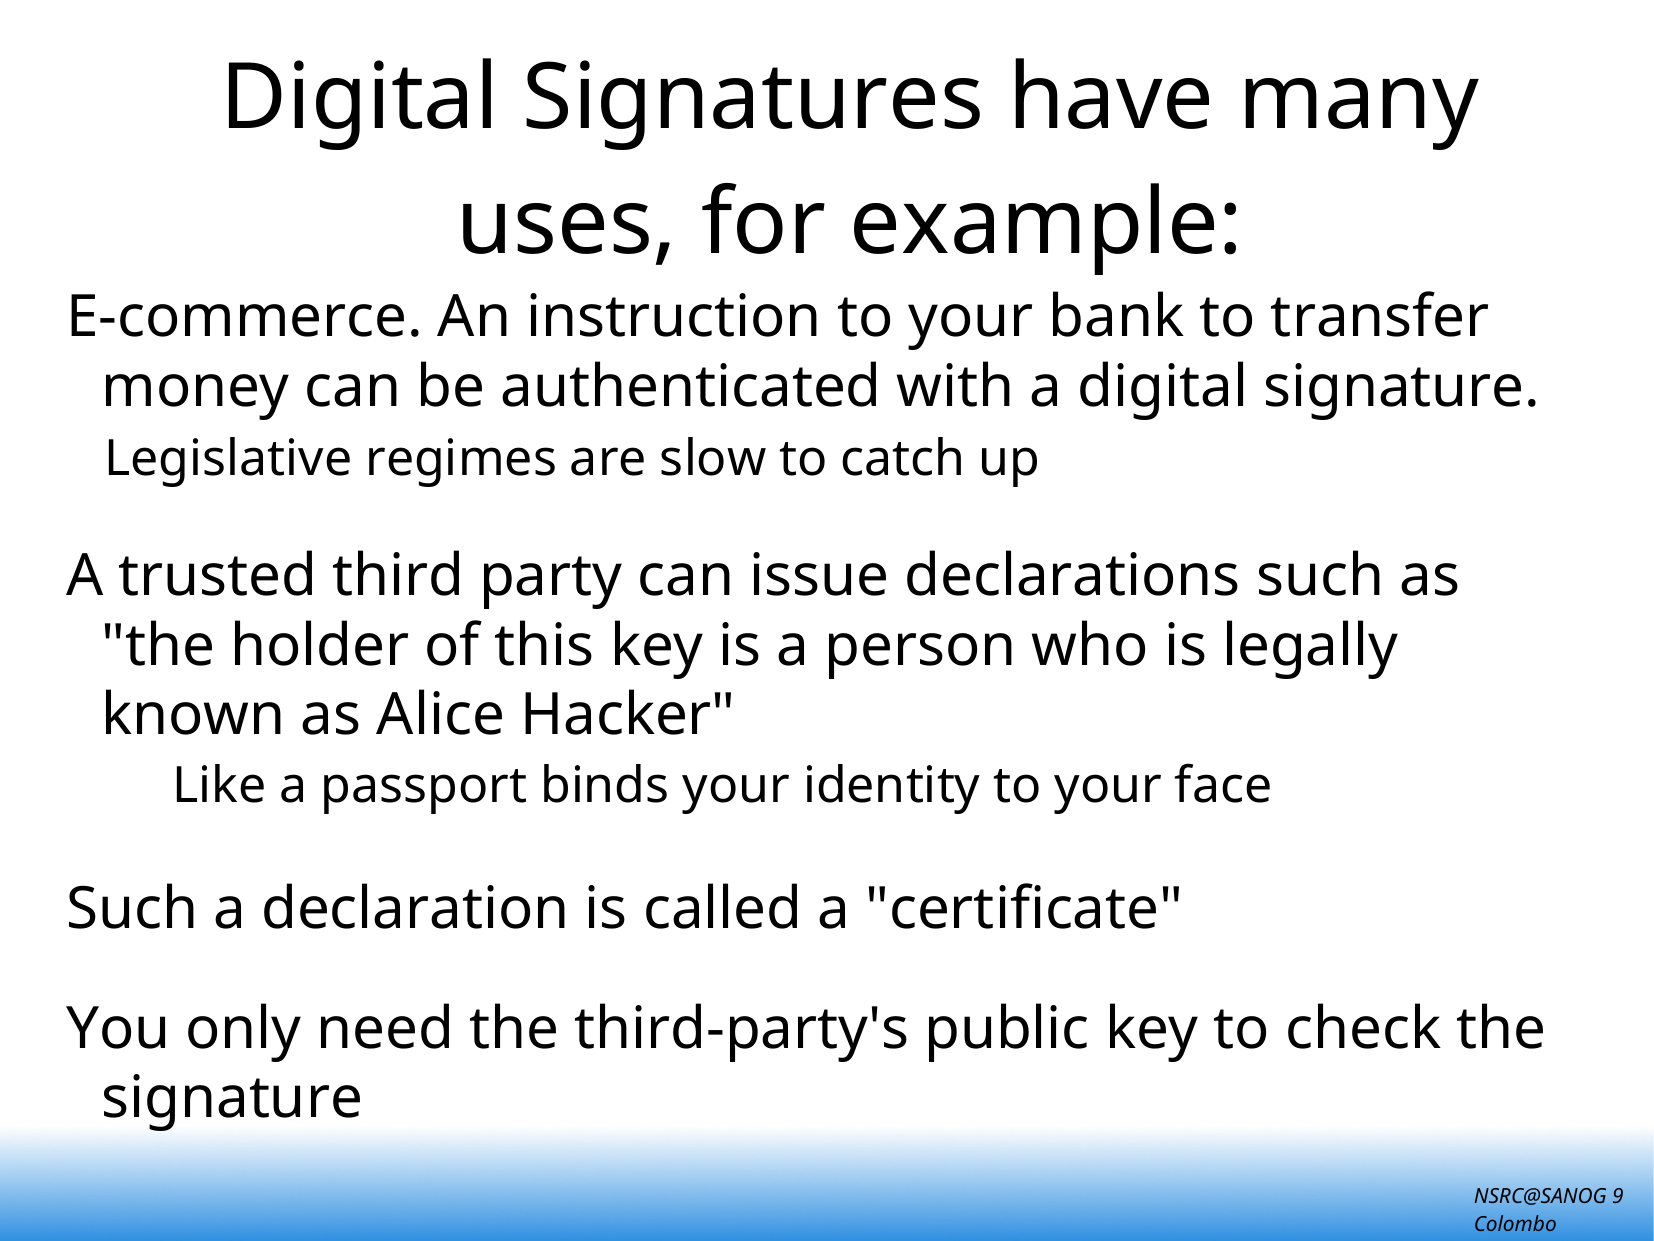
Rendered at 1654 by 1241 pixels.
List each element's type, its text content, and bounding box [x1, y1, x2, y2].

picture [0, 1124, 1654, 1241]
title Digital Signatures have many uses, for example: [125, 30, 1576, 262]
list E-commerce. An instruction to your bank to transfer money can be authenticated with a digital signature. Legislative regimes are slow to catch up A trusted third party can issue declarations such as "the holder of this key is a person who is legally known as Alice Hacker" Like a passport binds your identity to your face Such a declaration is called a "certificate" You only need the third-party's public key to check the signature [30, 280, 1576, 1088]
